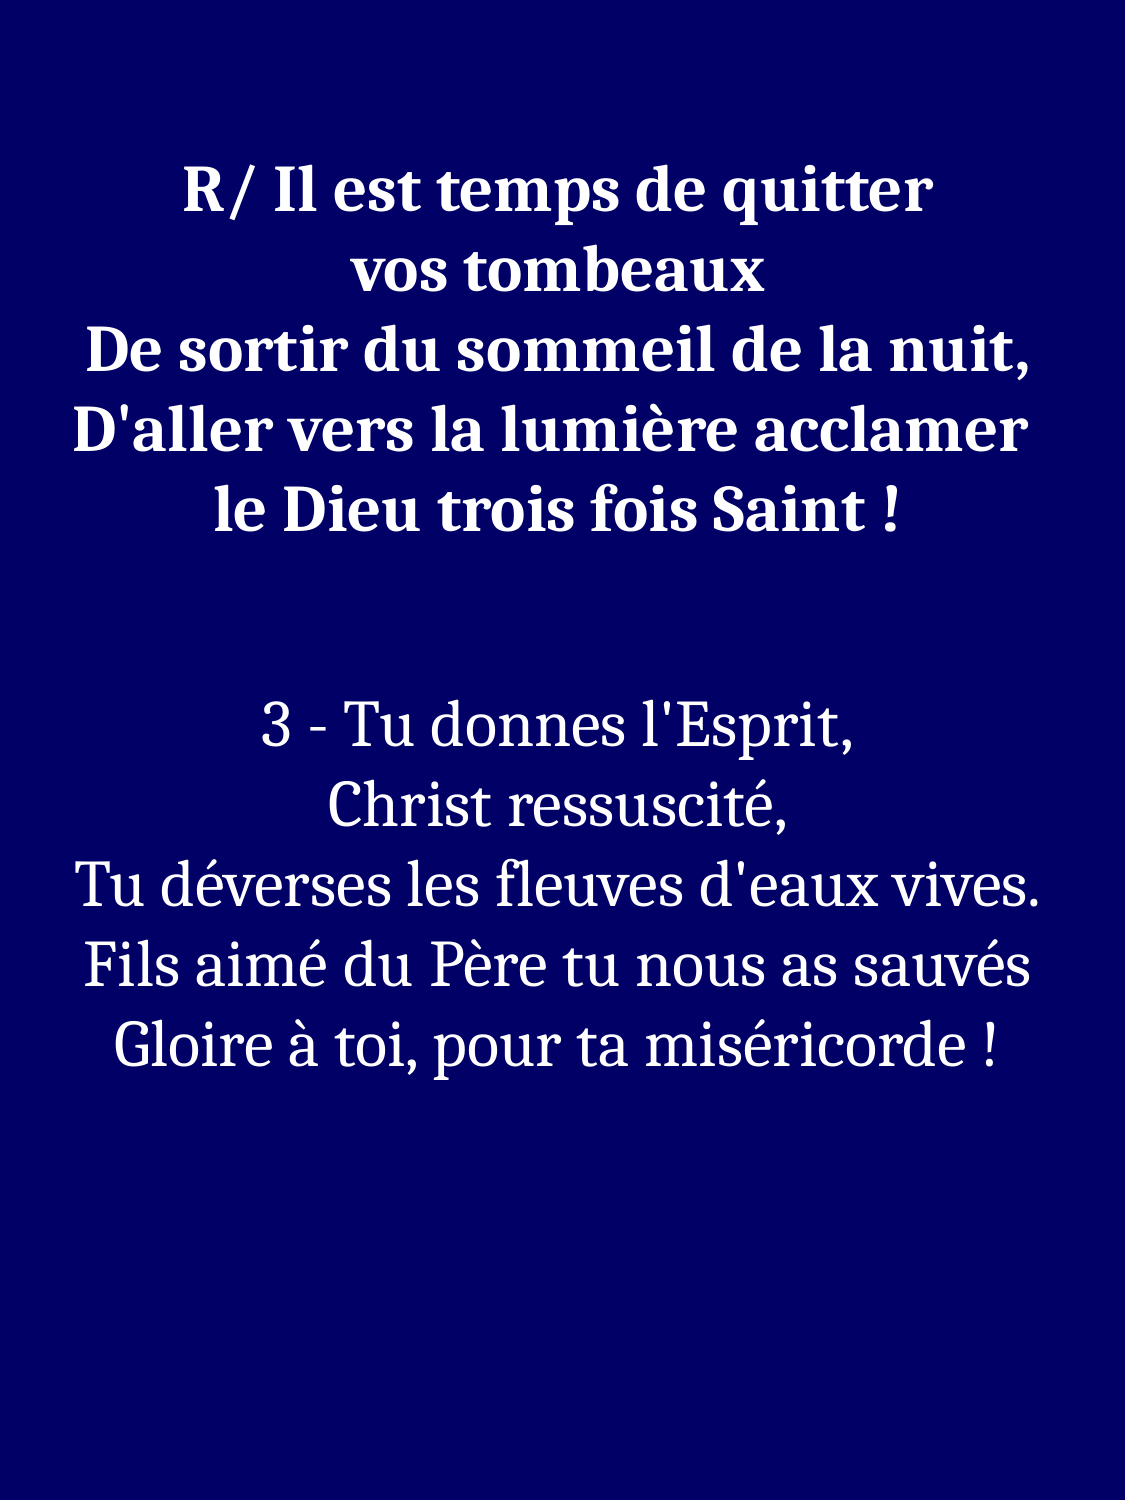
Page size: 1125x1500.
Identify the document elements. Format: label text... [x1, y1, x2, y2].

text_box R/ Il est temps de quitter vos tombeaux De sortir du sommeil de la nuit, D'aller vers la lumière acclamer le Dieu trois fois Saint ! 3 - Tu donnes l'Esprit, Christ ressuscité, Tu déverses les fleuves d'eaux vives. Fils aimé du Père tu nous as sauvés Gloire à toi, pour ta miséricorde ! [0, 47, 1125, 1223]
